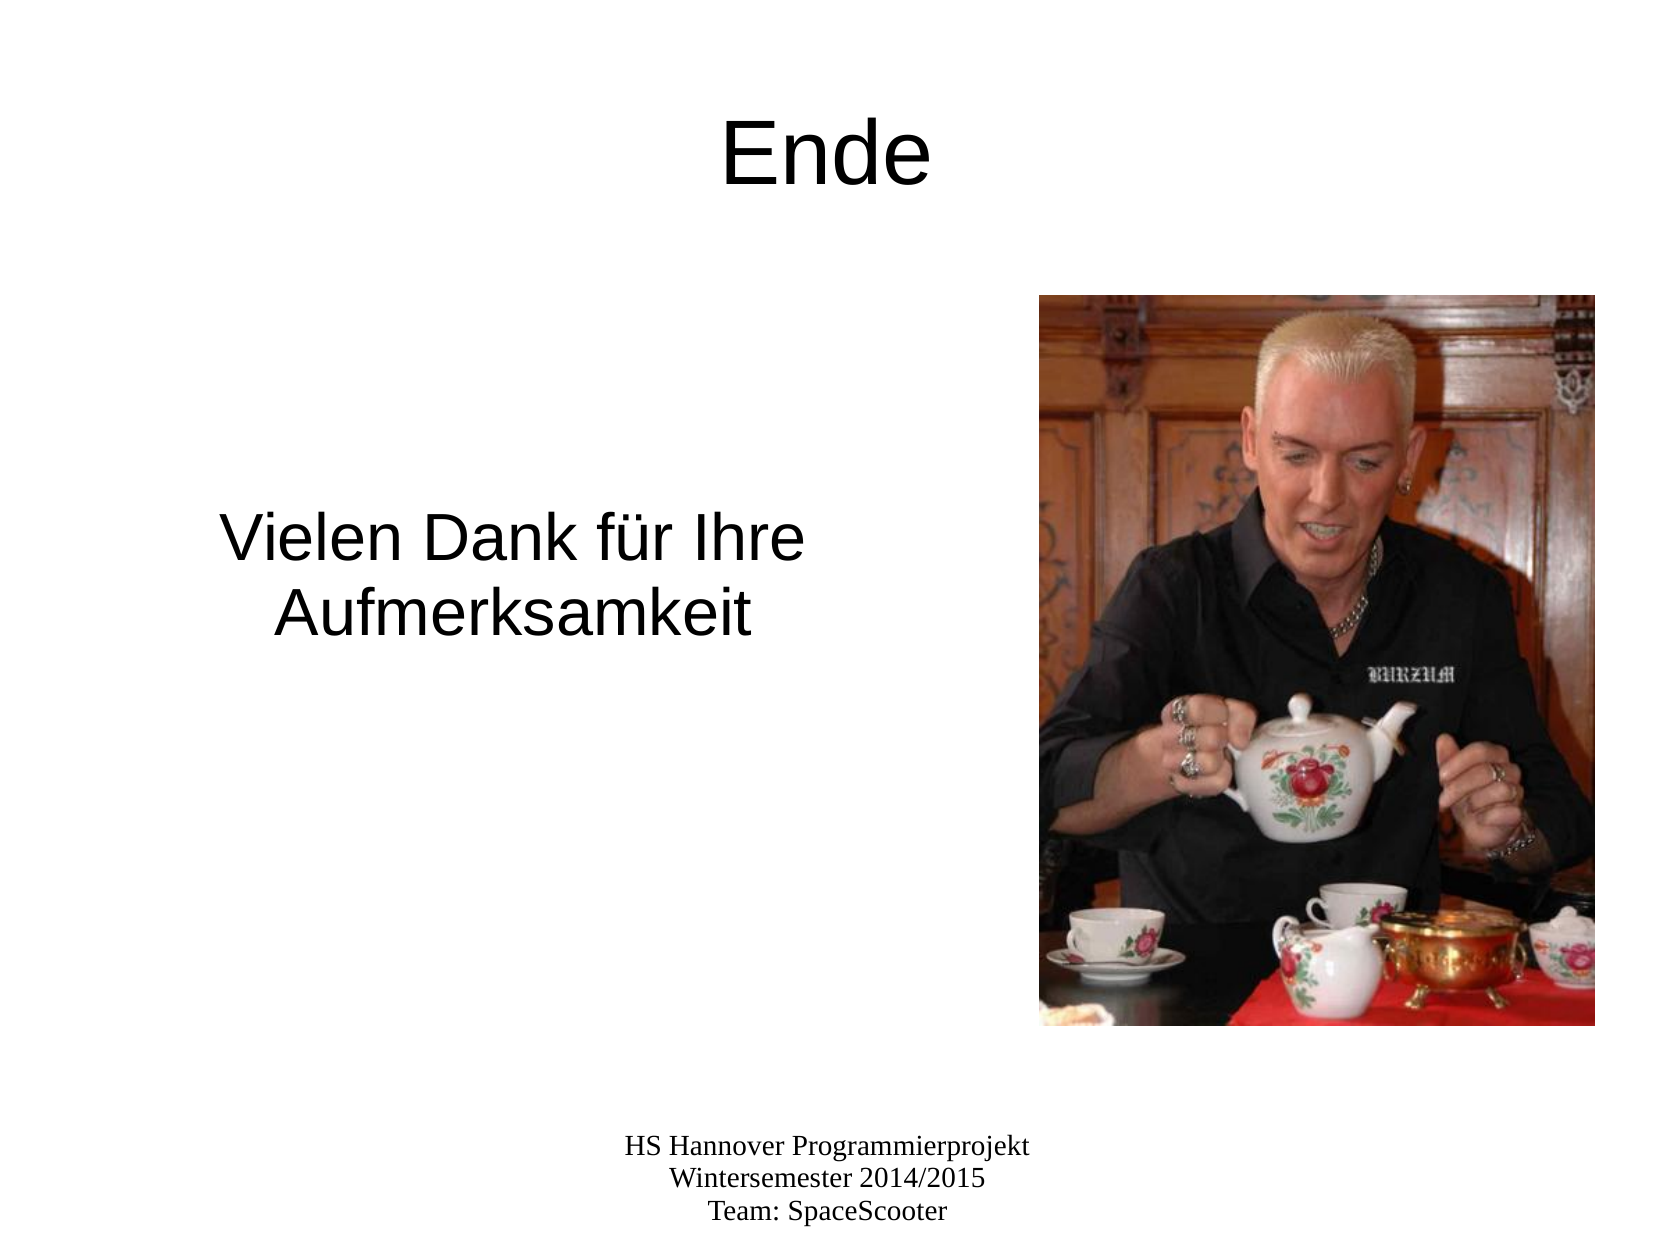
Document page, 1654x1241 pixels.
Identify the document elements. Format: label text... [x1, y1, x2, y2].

picture [1039, 295, 1595, 1026]
subtitle Vielen Dank für Ihre Aufmerksamkeit [82, 290, 945, 1010]
title Ende [82, 49, 1571, 257]
